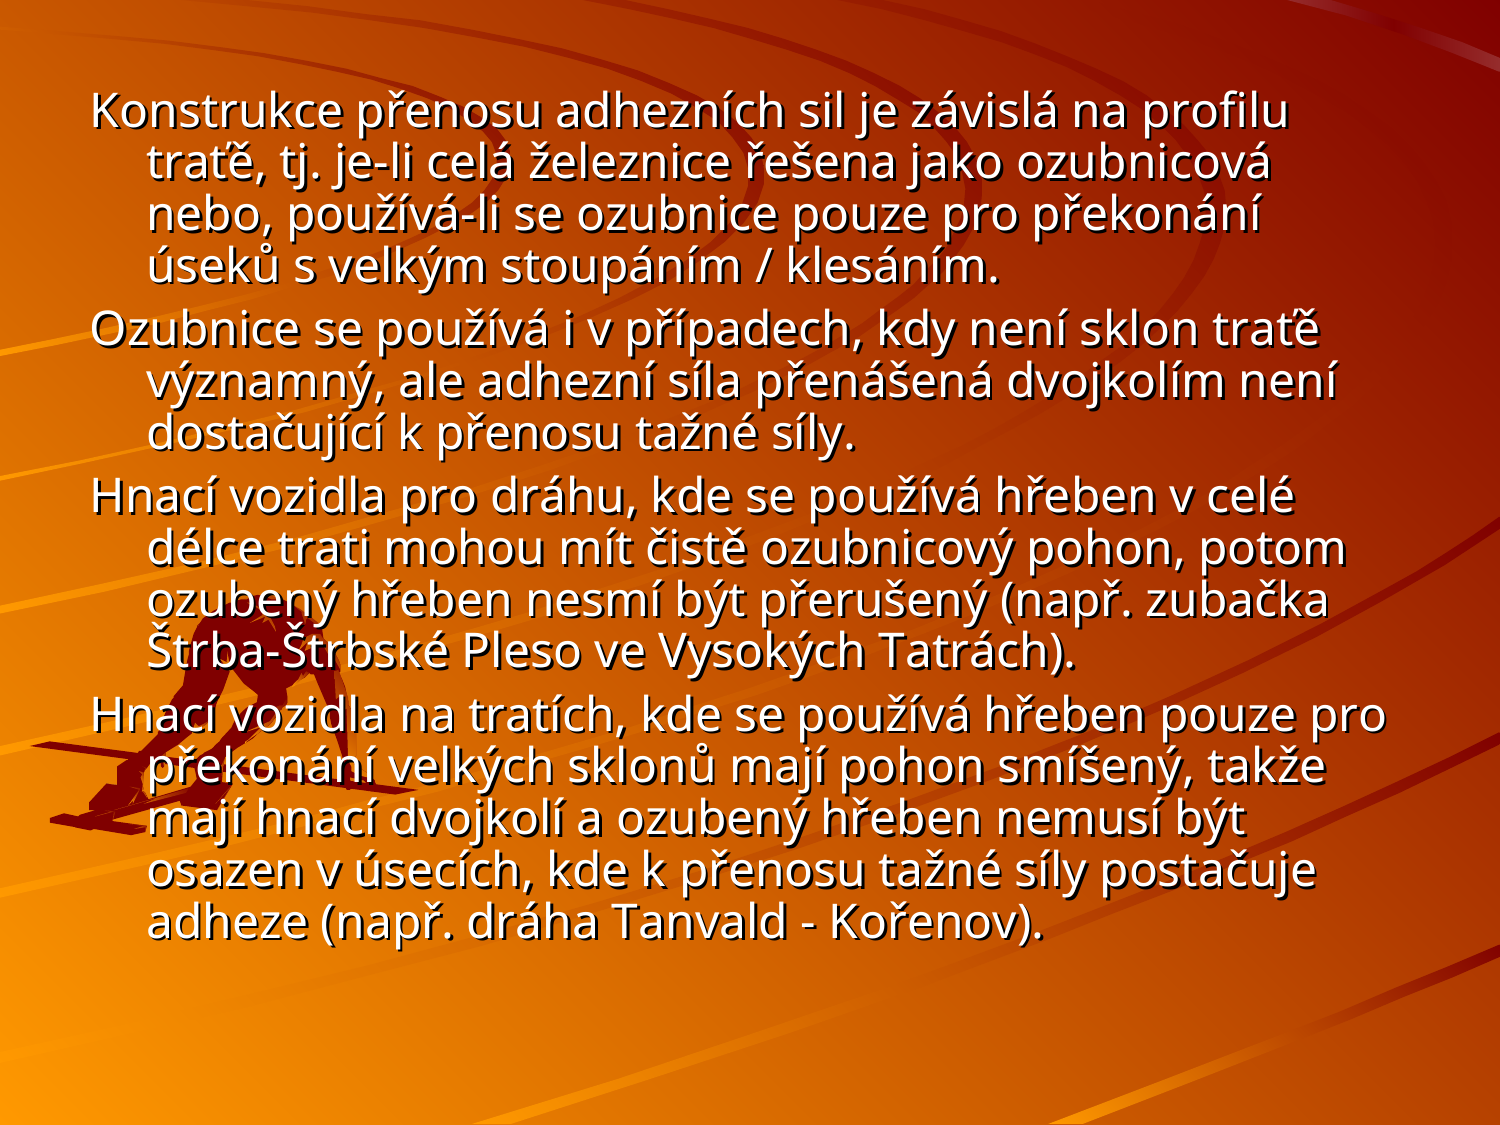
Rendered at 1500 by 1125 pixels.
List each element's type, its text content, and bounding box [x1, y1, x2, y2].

list Konstrukce přenosu adhezních sil je závislá na profilu traťě, tj. je-li celá železnice řešena jako ozubnicová nebo, používá-li se ozubnice pouze pro překonání úseků s velkým stoupáním / klesáním. Ozubnice se používá i v případech, kdy není sklon traťě významný, ale adhezní síla přenášená dvojkolím není dostačující k přenosu tažné síly. Hnací vozidla pro dráhu, kde se používá hřeben v celé délce trati mohou mít čistě ozubnicový pohon, potom ozubený hřeben nesmí být přerušený (např. zubačka Štrba-Štrbské Pleso ve Vysokých Tatrách). Hnací vozidla na tratích, kde se používá hřeben pouze pro překonání velkých sklonů mají pohon smíšený, takže mají hnací dvojkolí a ozubený hřeben nemusí být osazen v úsecích, kde k přenosu tažné síly postačuje adheze (např. dráha Tanvald - Kořenov). [75, 78, 1426, 1020]
